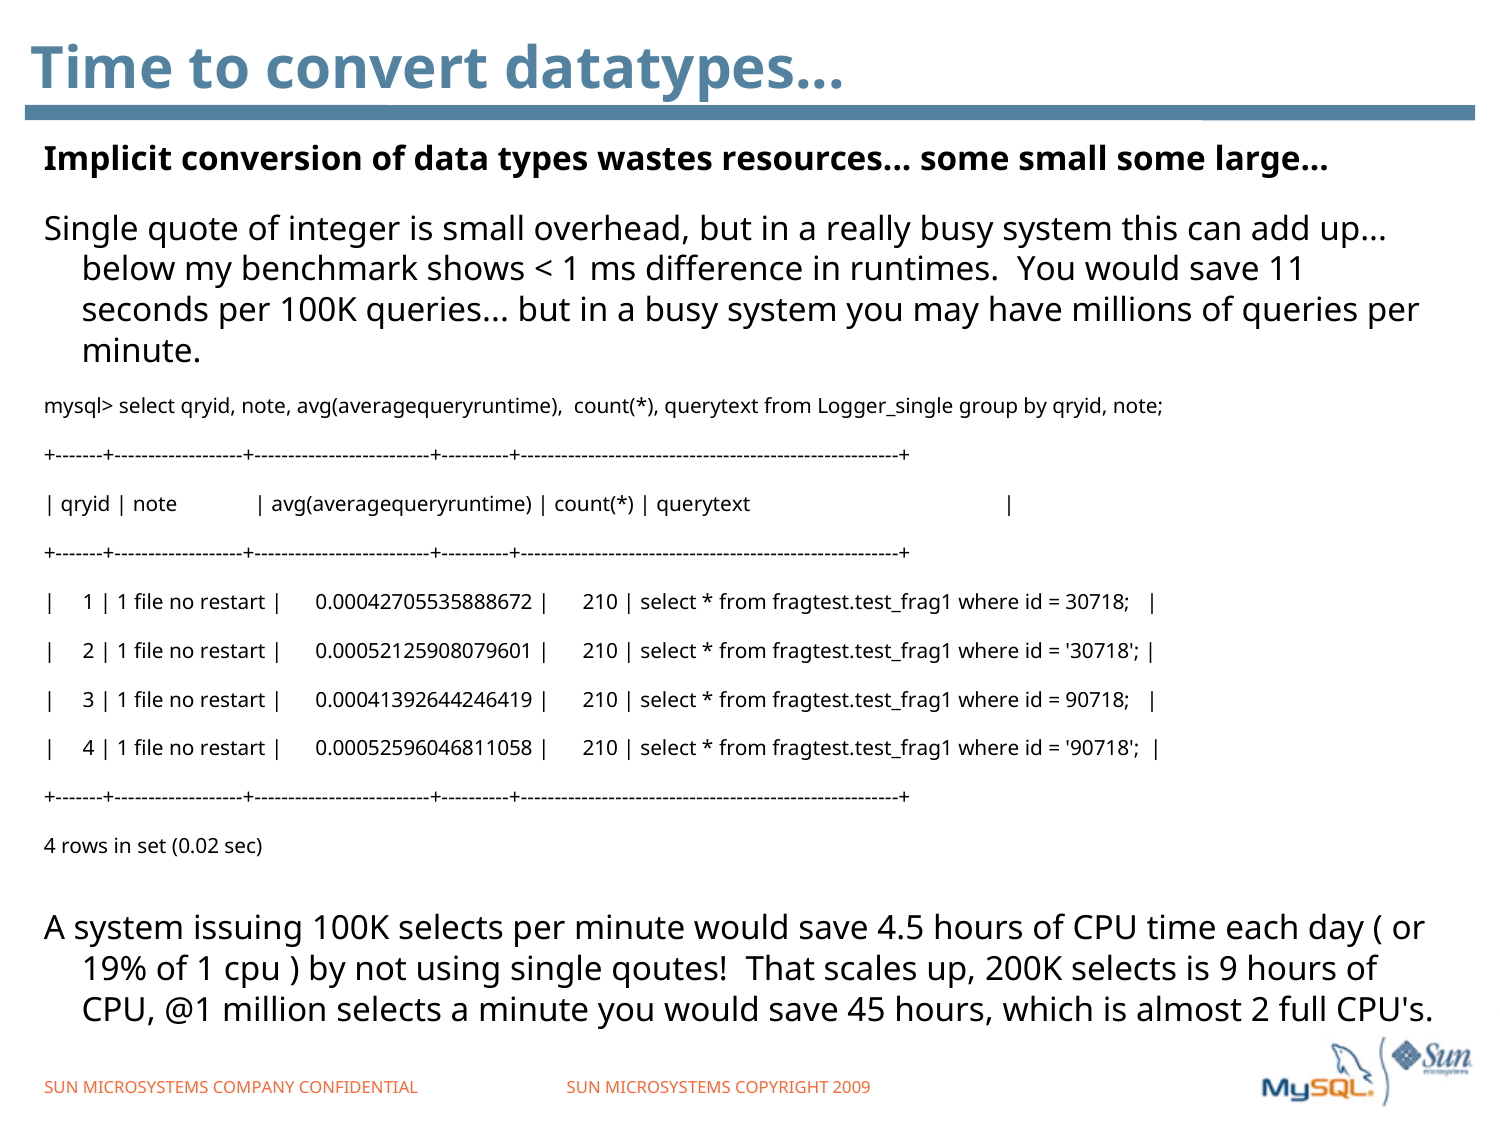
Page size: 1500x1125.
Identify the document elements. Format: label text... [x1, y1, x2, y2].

picture [1246, 1009, 1500, 1125]
title Time to convert datatypes... [0, 0, 1500, 138]
list Implicit conversion of data types wastes resources... some small some large... Single quote of integer is small overhead, but in a really busy system this can add up... below my benchmark shows < 1 ms difference in runtimes. You would save 11 seconds per 100K queries... but in a busy system you may have millions of queries per minute. mysql> select qryid, note, avg(averagequeryruntime), count(*), querytext from Logger_single group by qryid, note; +-------+-------------------+--------------------------+----------+--------------------------------------------------------+ | qryid | note | avg(averagequeryruntime) | count(*) | querytext | +-------+-------------------+--------------------------+----------+--------------------------------------------------------+ | 1 | 1 file no restart | 0.00042705535888672 | 210 | select * from fragtest.test_frag1 where id = 30718; | | 2 | 1 file no restart | 0.00052125908079601 | 210 | select * from fragtest.test_frag1 where id = '30718'; | | 3 | 1 file no restart | 0.00041392644246419 | 210 | select * from fragtest.test_frag1 where id = 90718; | | 4 | 1 file no restart | 0.00052596046811058 | 210 | select * from fragtest.test_frag1 where id = '90718'; | +-------+-------------------+--------------------------+----------+--------------------------------------------------------+ 4 rows in set (0.02 sec)‏ A system issuing 100K selects per minute would save 4.5 hours of CPU time each day ( or 19% of 1 cpu ) by not using single qoutes! That scales up, 200K selects is 9 hours of CPU, @1 million selects a minute you would save 45 hours, which is almost 2 full CPU's. [43, 137, 1440, 1100]
